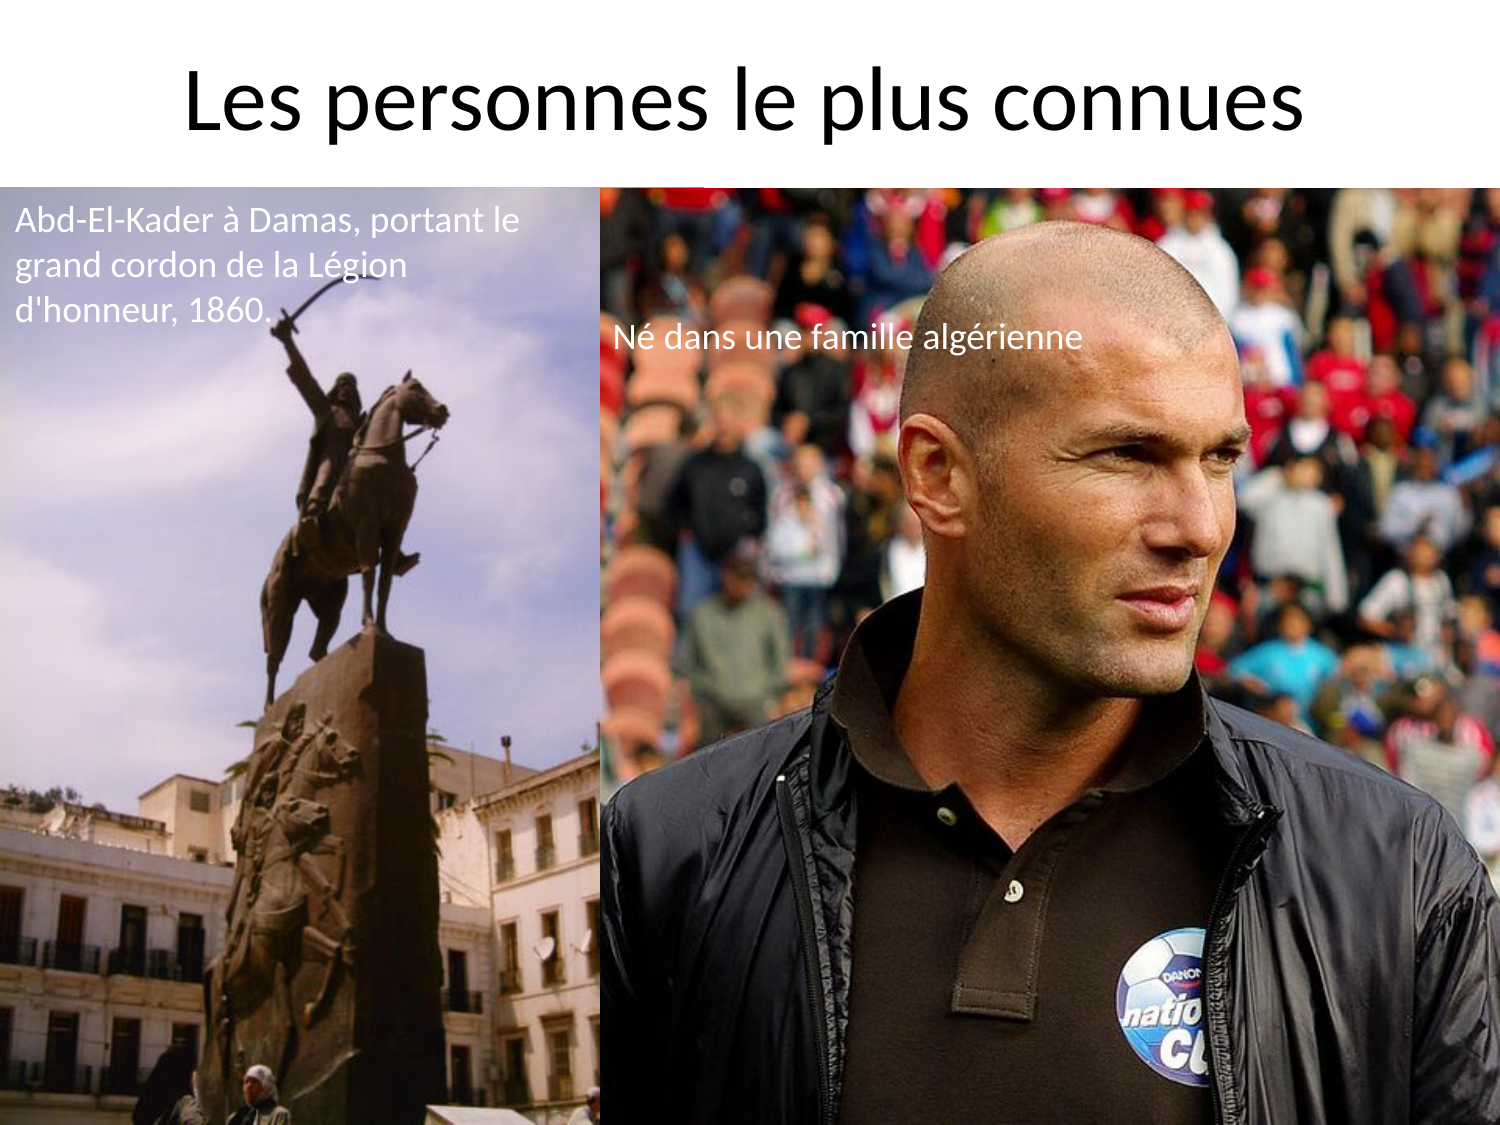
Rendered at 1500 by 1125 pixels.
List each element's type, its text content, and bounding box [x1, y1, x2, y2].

title Les personnes le plus connues [70, 0, 1421, 188]
text_box Né dans une famille algérienne [597, 304, 1207, 365]
picture [0, 187, 1500, 1125]
text_box Abd-El-Kader à Damas, portant le grand cordon de la Légion d'honneur, 1860. [0, 187, 539, 338]
